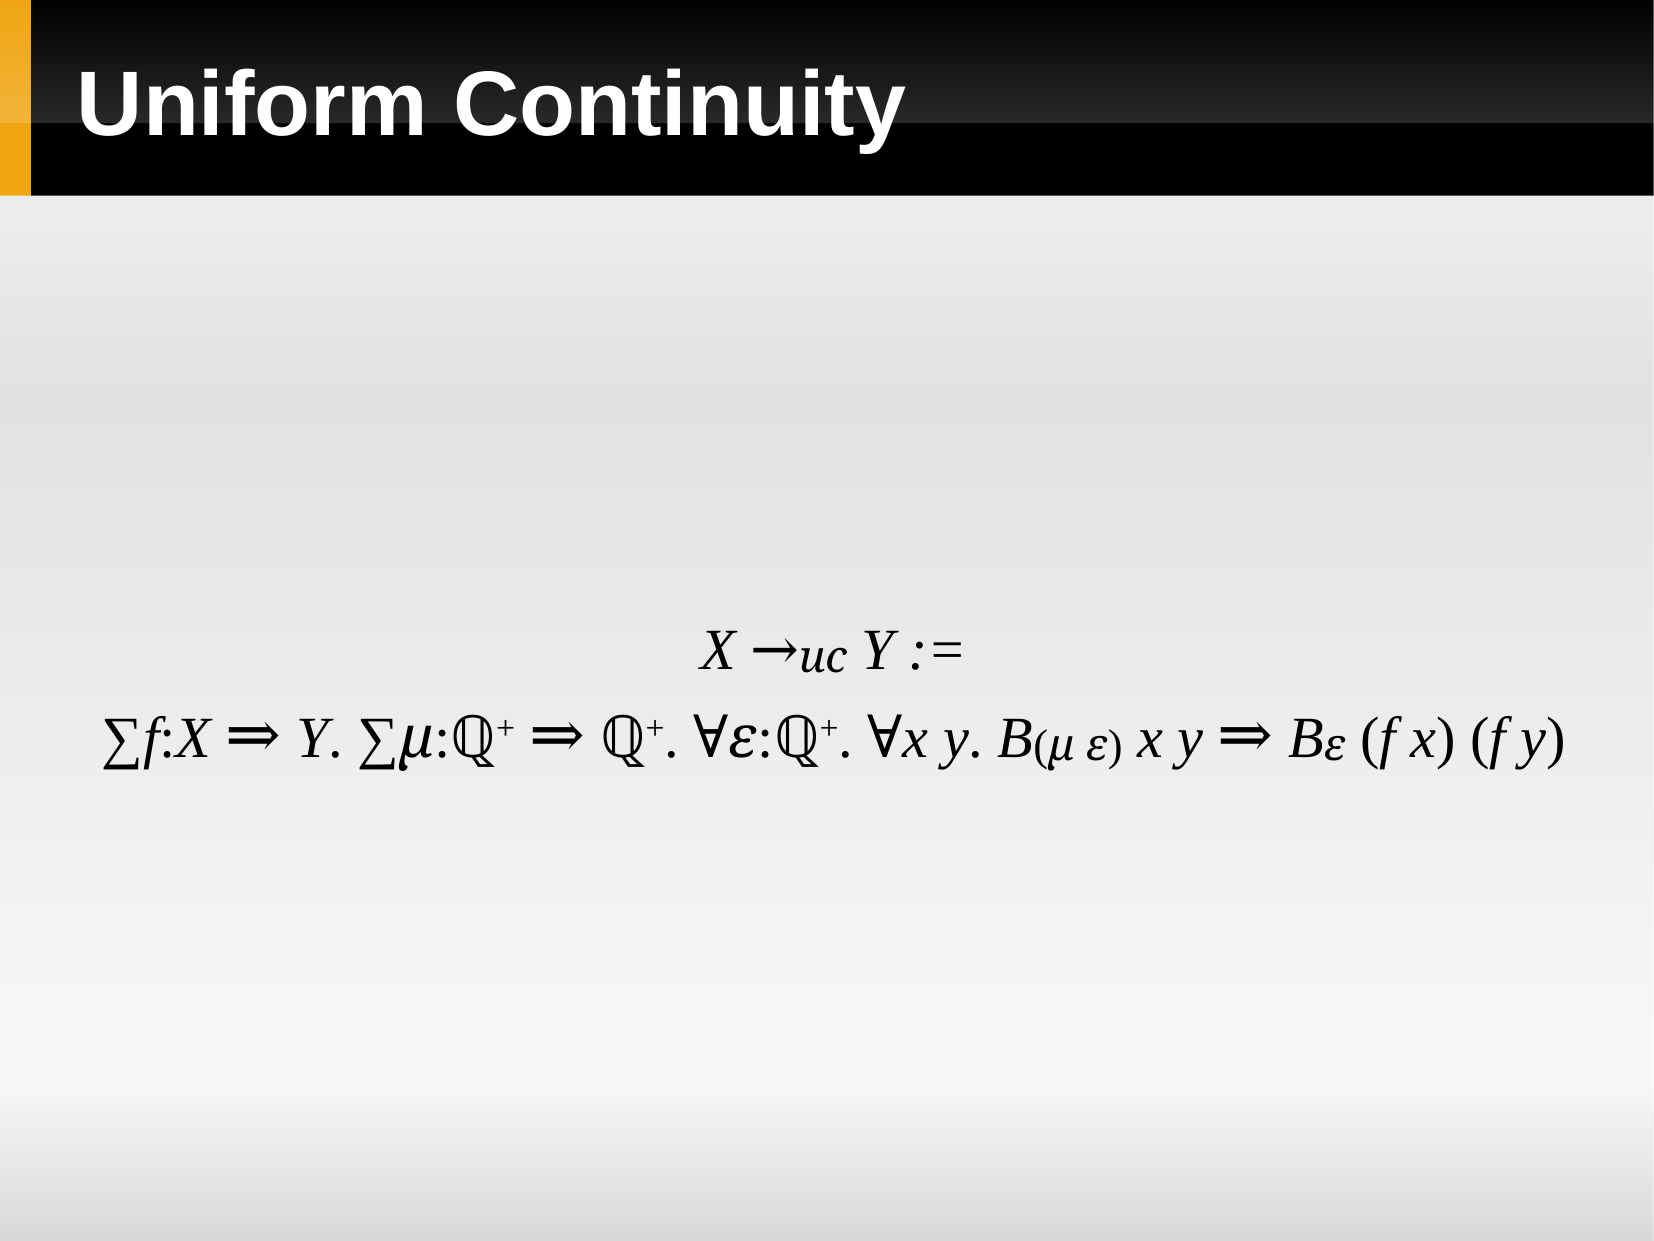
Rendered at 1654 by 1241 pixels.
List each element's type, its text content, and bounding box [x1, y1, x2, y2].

picture [0, 0, 1654, 1241]
text_box X →uc Y := ∑f:X ⇒ Y. ∑μ:ℚ+ ⇒ ℚ+. ∀ε:ℚ+. ∀x y. B(μ ε) x y ⇒ Bε (f x) (f y) [86, 600, 1576, 796]
title Uniform Continuity [76, 0, 1565, 208]
